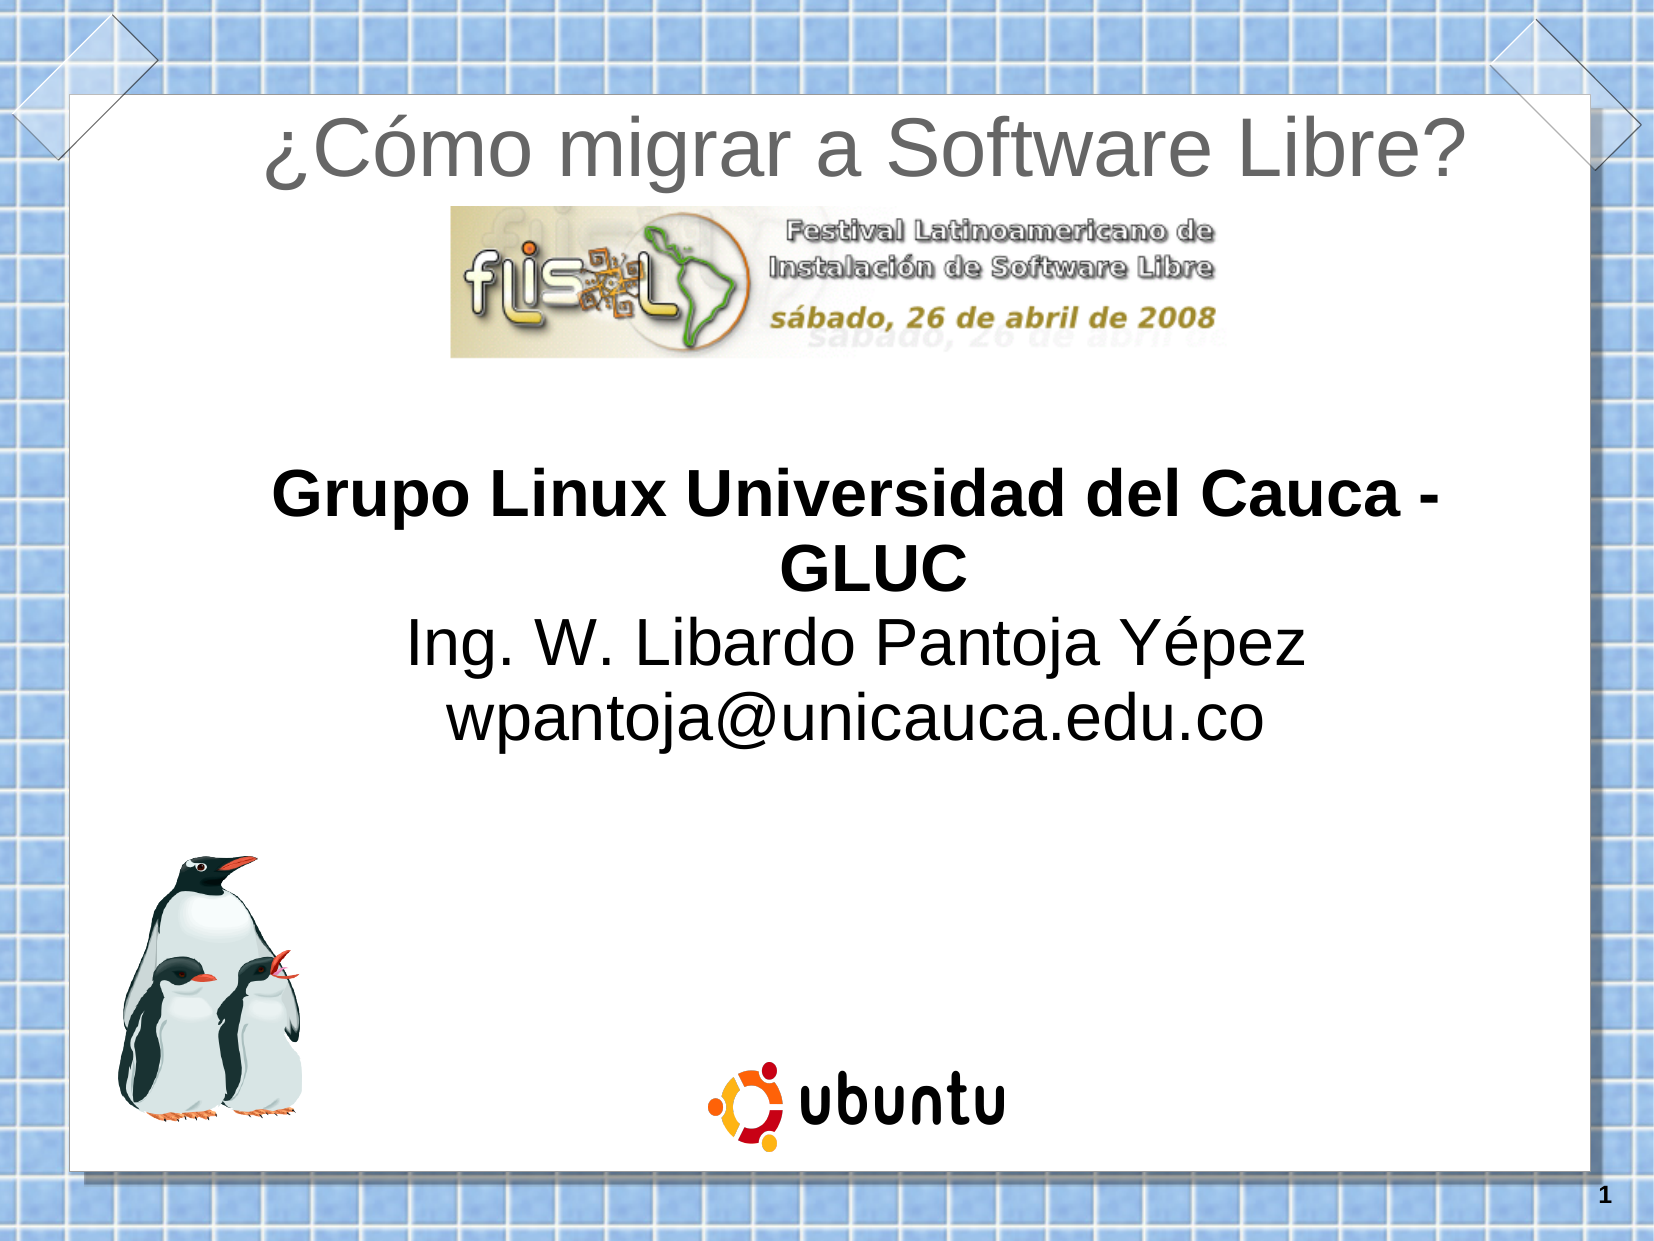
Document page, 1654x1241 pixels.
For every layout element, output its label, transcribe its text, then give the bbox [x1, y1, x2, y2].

subtitle Grupo Linux Universidad del Cauca - GLUC Ing. W. Libardo Pantoja Yépez wpantoja@unicauca.edu.co [177, 383, 1537, 827]
picture [0, 0, 1654, 1241]
title ¿Cómo migrar a Software Libre? [220, 85, 1510, 210]
